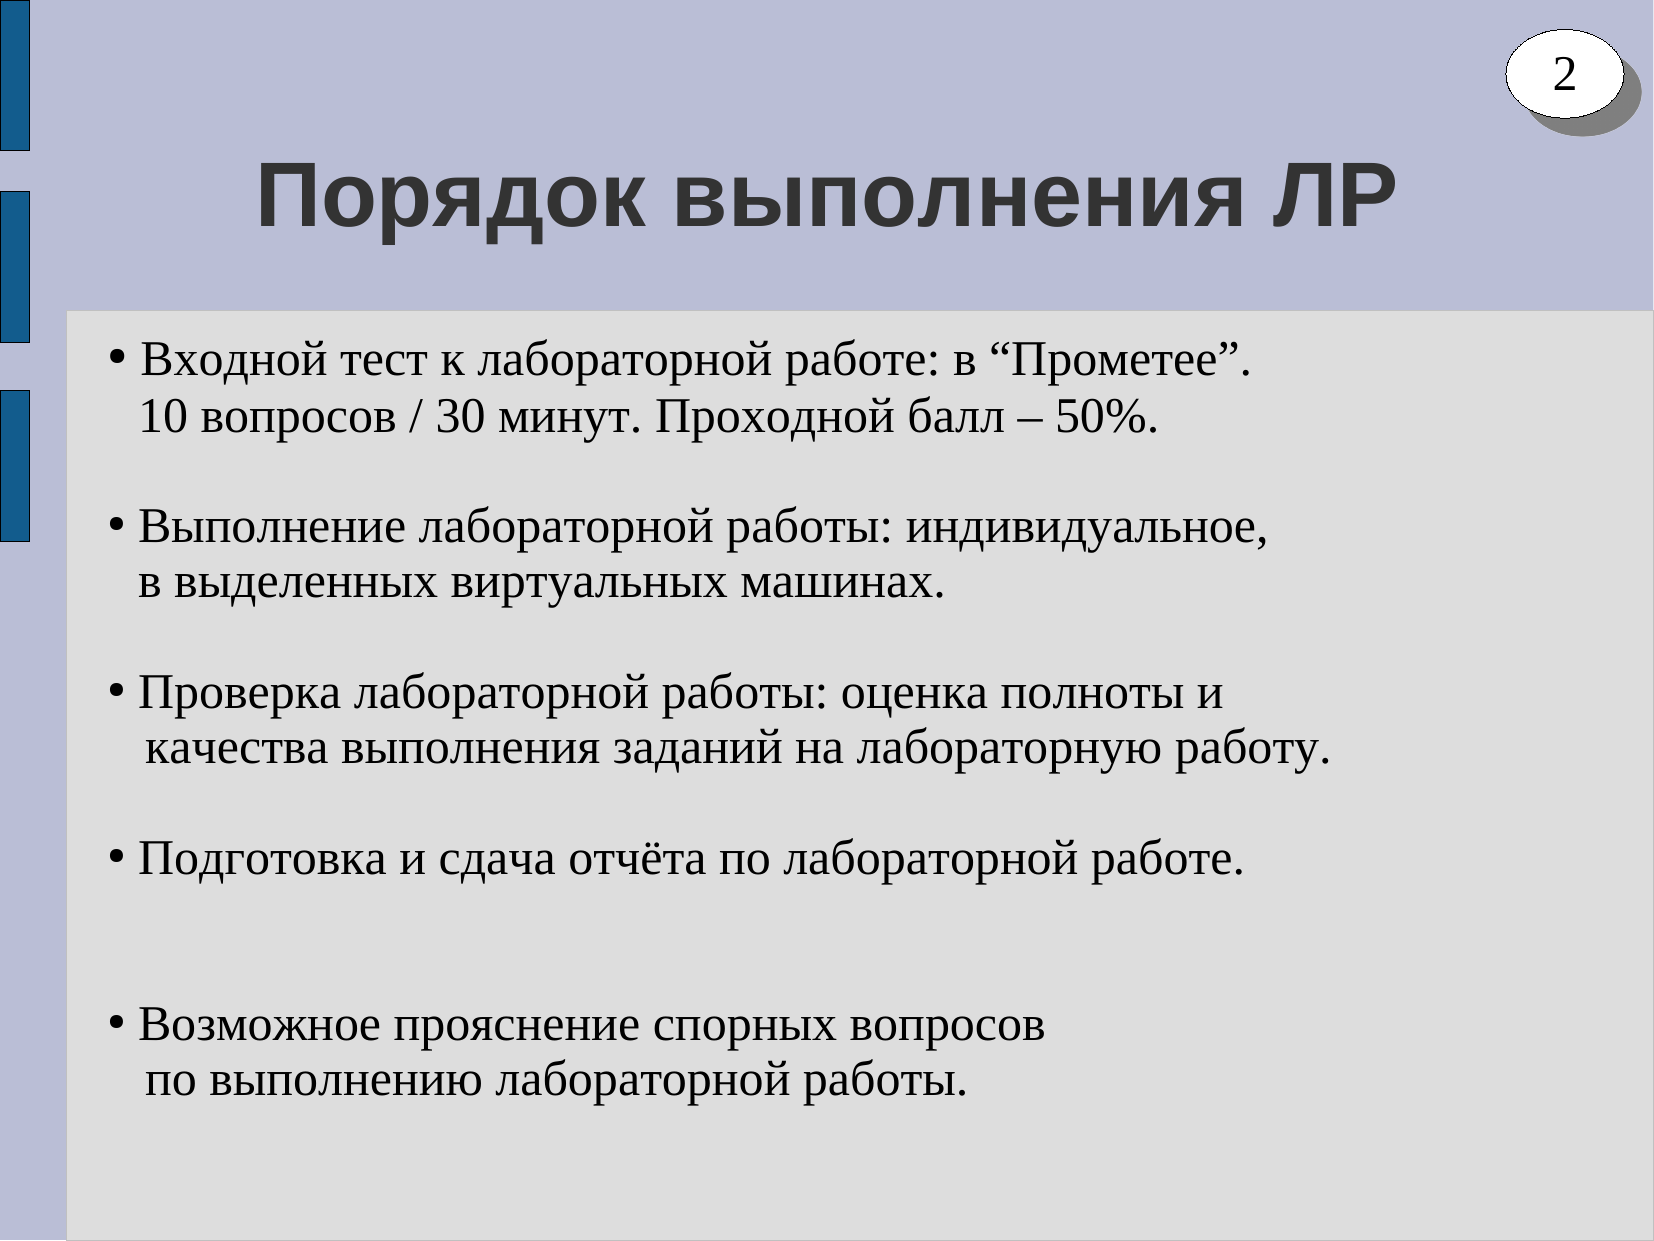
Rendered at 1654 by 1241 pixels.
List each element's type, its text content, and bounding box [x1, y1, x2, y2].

text_box Входной тест к лабораторной работе: в “Прометее”. 10 вопросов / 30 минут. Проходной балл – 50%. Выполнение лабораторной работы: индивидуальное, в выделенных виртуальных машинах. Проверка лабораторной работы: оценка полноты и качества выполнения заданий на лабораторную работу. Подготовка и сдача отчёта по лабораторной работе. Возможное прояснение спорных вопросов по выполнению лабораторной работы. [107, 327, 1654, 1216]
title Порядок выполнения ЛР [121, 91, 1534, 299]
text_box 2 [1505, 29, 1625, 119]
